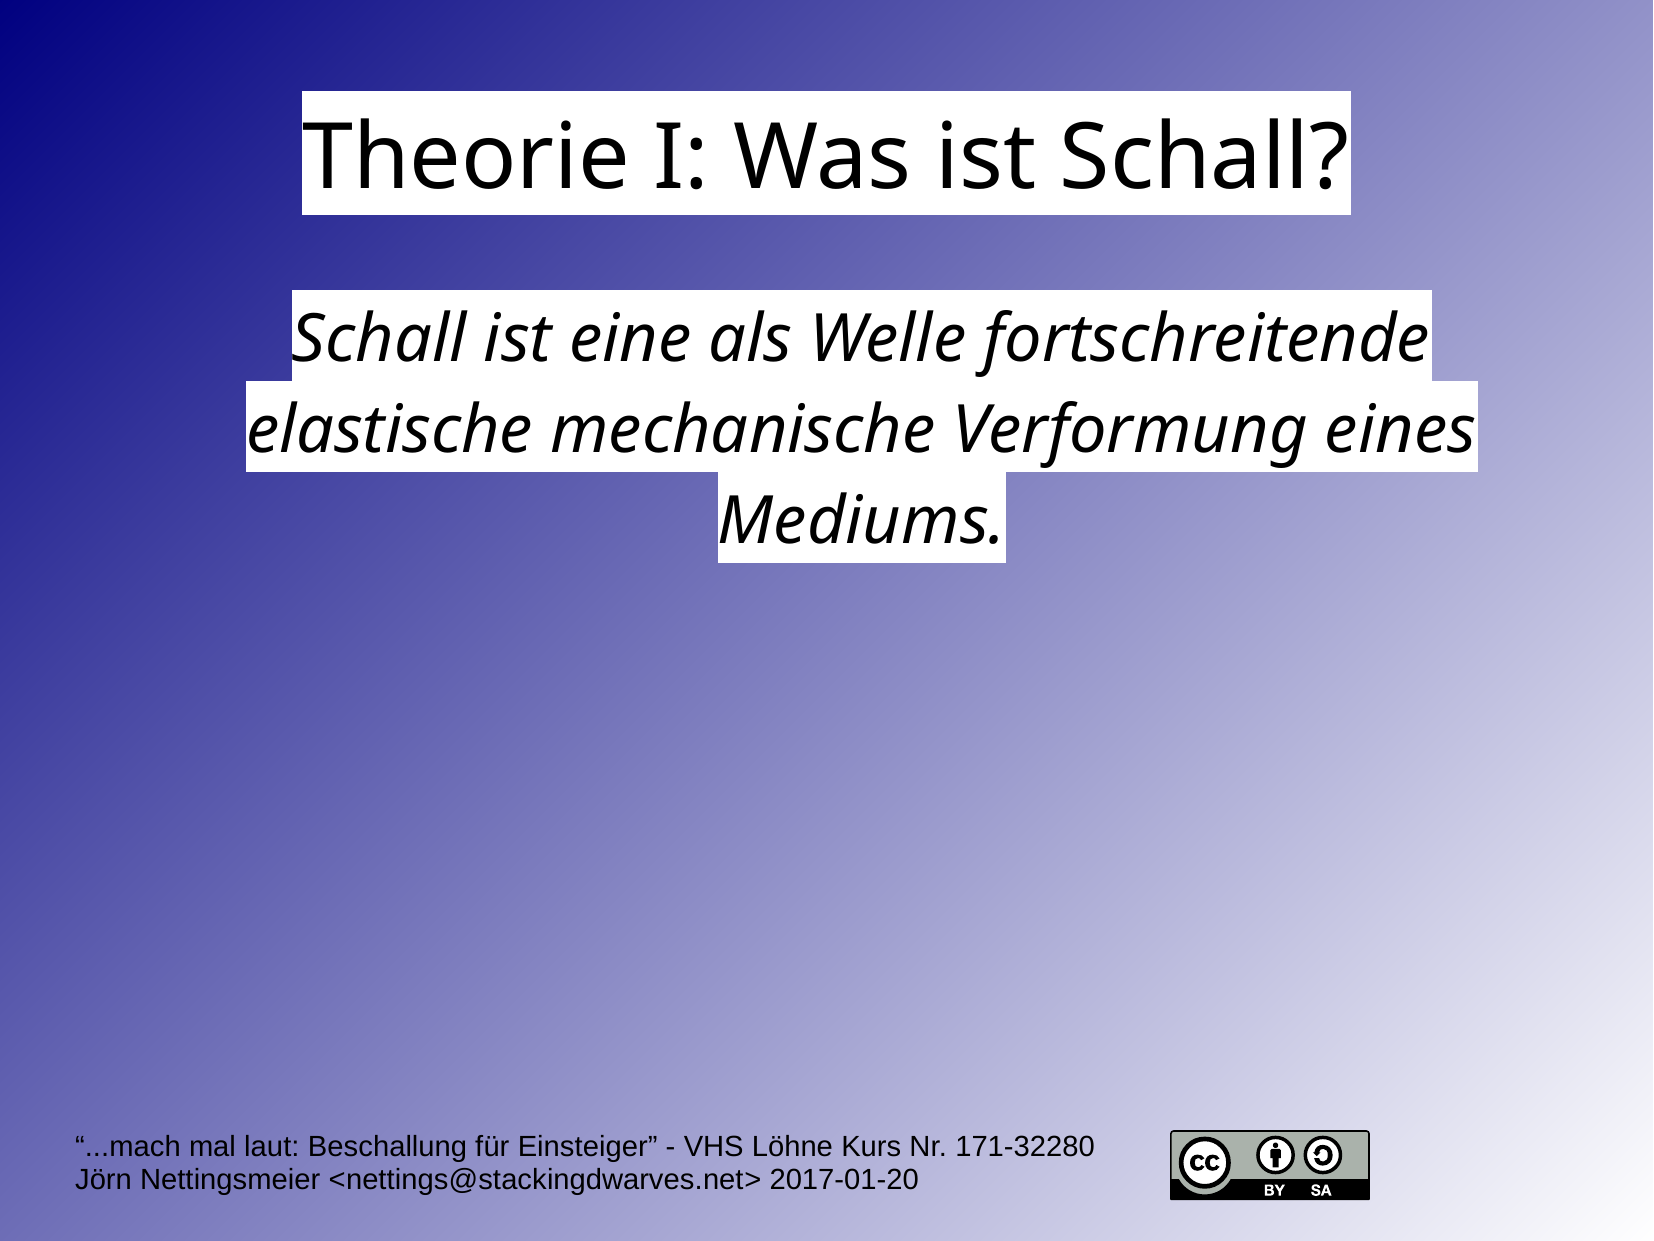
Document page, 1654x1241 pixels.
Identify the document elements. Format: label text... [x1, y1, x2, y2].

list Schall ist eine als Welle fortschreitende elastische mechanische Verformung eines Mediums. [82, 290, 1571, 586]
title Theorie I: Was ist Schall? [82, 49, 1571, 257]
